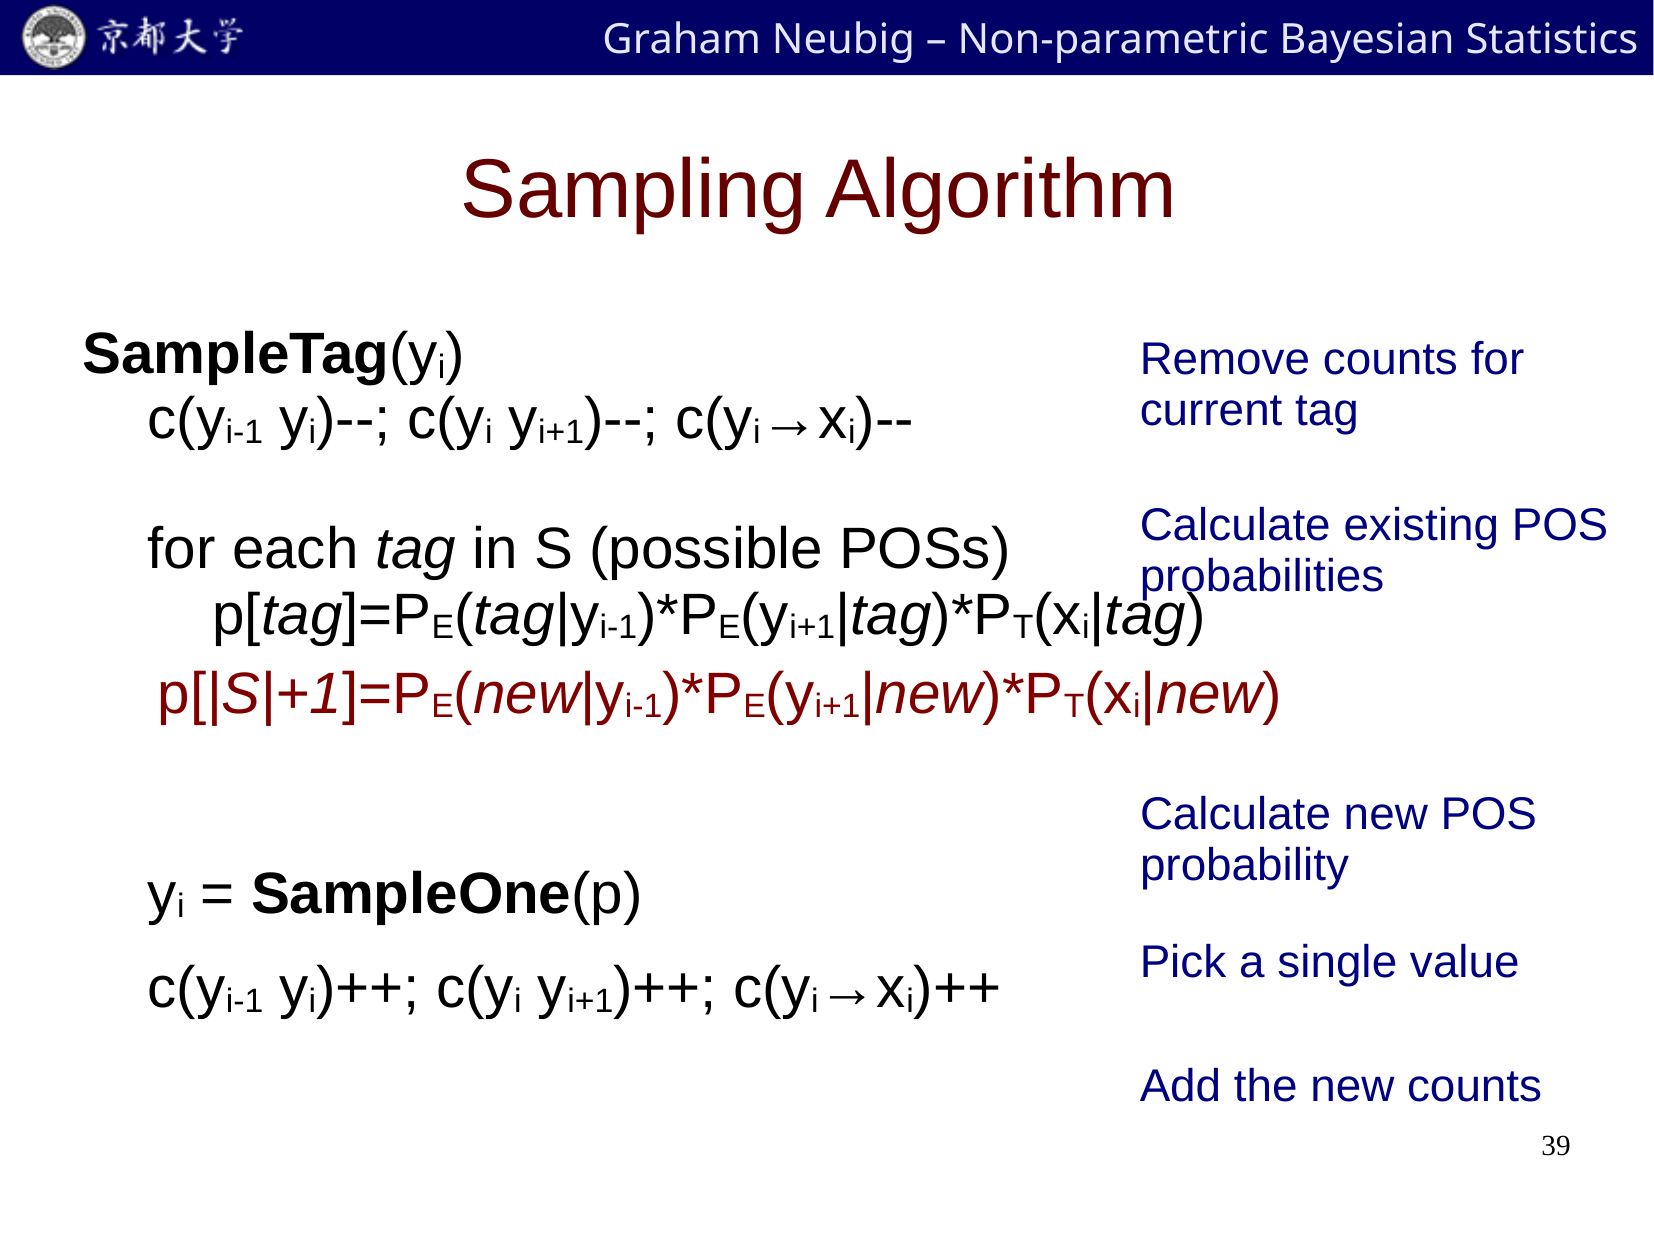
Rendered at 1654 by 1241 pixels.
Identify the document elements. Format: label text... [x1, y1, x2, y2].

text_box Calculate existing POS probabilities [1125, 491, 1624, 609]
title Sampling Algorithm [75, 100, 1564, 277]
list SampleTag(yi) c(yi-1 yi)--; c(yi yi+1)--; c(yi→xi)-- for each tag in S (possible POSs) p[tag]=PE(tag|yi-1)*PE(yi+1|tag)*PT(xi|tag) p[|S|+1]=PE(new|yi-1)*PE(yi+1|new)*PT(xi|new) yi = SampleOne(p) c(yi-1 yi)++; c(yi yi+1)++; c(yi→xi)++ [11, 321, 1501, 1212]
text_box Remove counts for current tag [1125, 325, 1540, 444]
picture [0, 0, 247, 70]
text_box Calculate new POS probability [1125, 780, 1553, 898]
text_box Add the new counts [1125, 1052, 1558, 1119]
text_box Pick a single value [1125, 928, 1536, 995]
